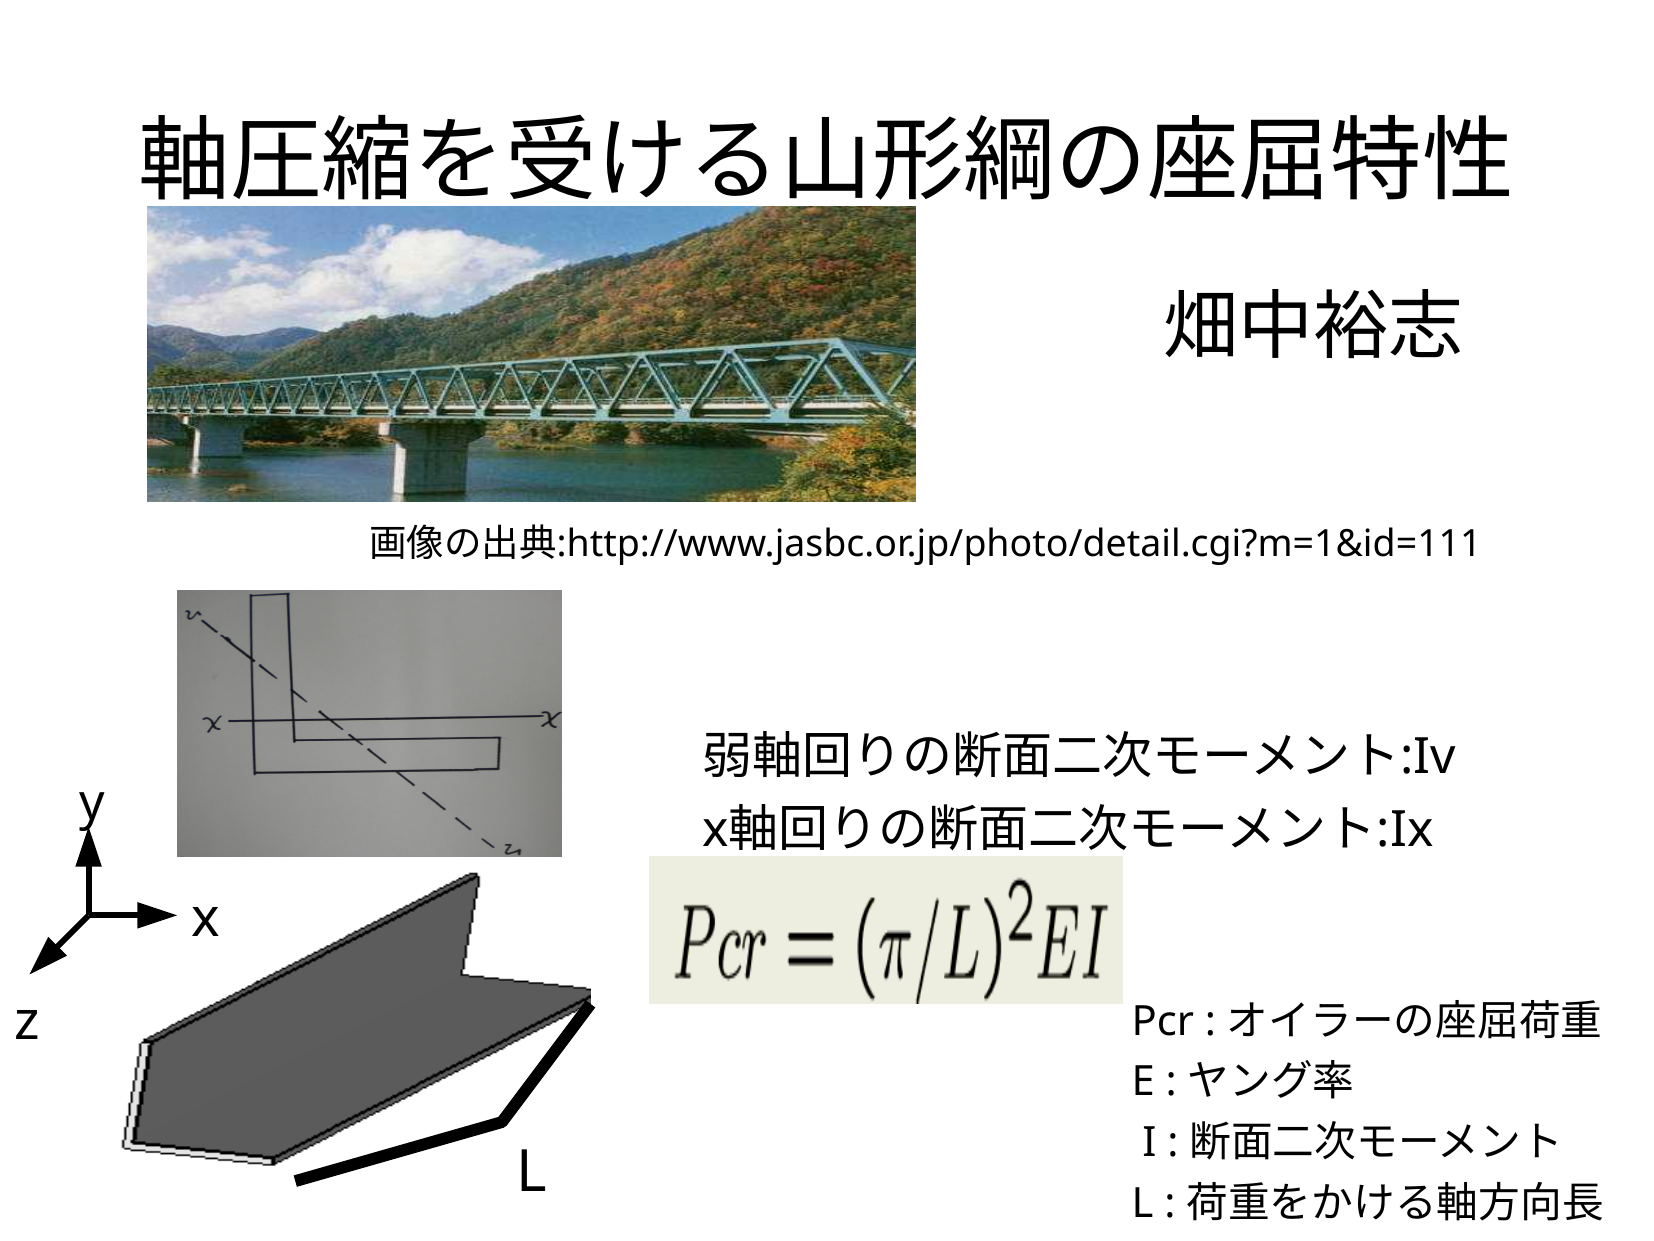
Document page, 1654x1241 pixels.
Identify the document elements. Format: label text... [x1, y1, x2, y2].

picture [29, 767, 86, 973]
picture [147, 206, 916, 502]
text_box 画像の出典:http://www.jasbc.or.jp/photo/detail.cgi?m=1&id=111 [354, 505, 1528, 562]
picture [649, 856, 1123, 1004]
title 軸圧縮を受ける山形綱の座屈特性 [82, 56, 1571, 250]
list 畑中裕志 [1092, 265, 1595, 384]
text_box y [64, 758, 119, 827]
text_box L [501, 1122, 562, 1200]
text_box [175, 573, 206, 643]
text_box 弱軸回りの断面二次モーメント:Iv x軸回りの断面二次モーメント:Ix [687, 708, 1418, 831]
text_box Pcr : オイラーの座屈荷重 E : ヤング率 I : 断面二次モーメント L : 荷重をかける軸方向長さ [1116, 979, 1649, 1175]
text_box x [177, 871, 237, 945]
text_box z [0, 974, 55, 1048]
picture [29, 590, 591, 1211]
